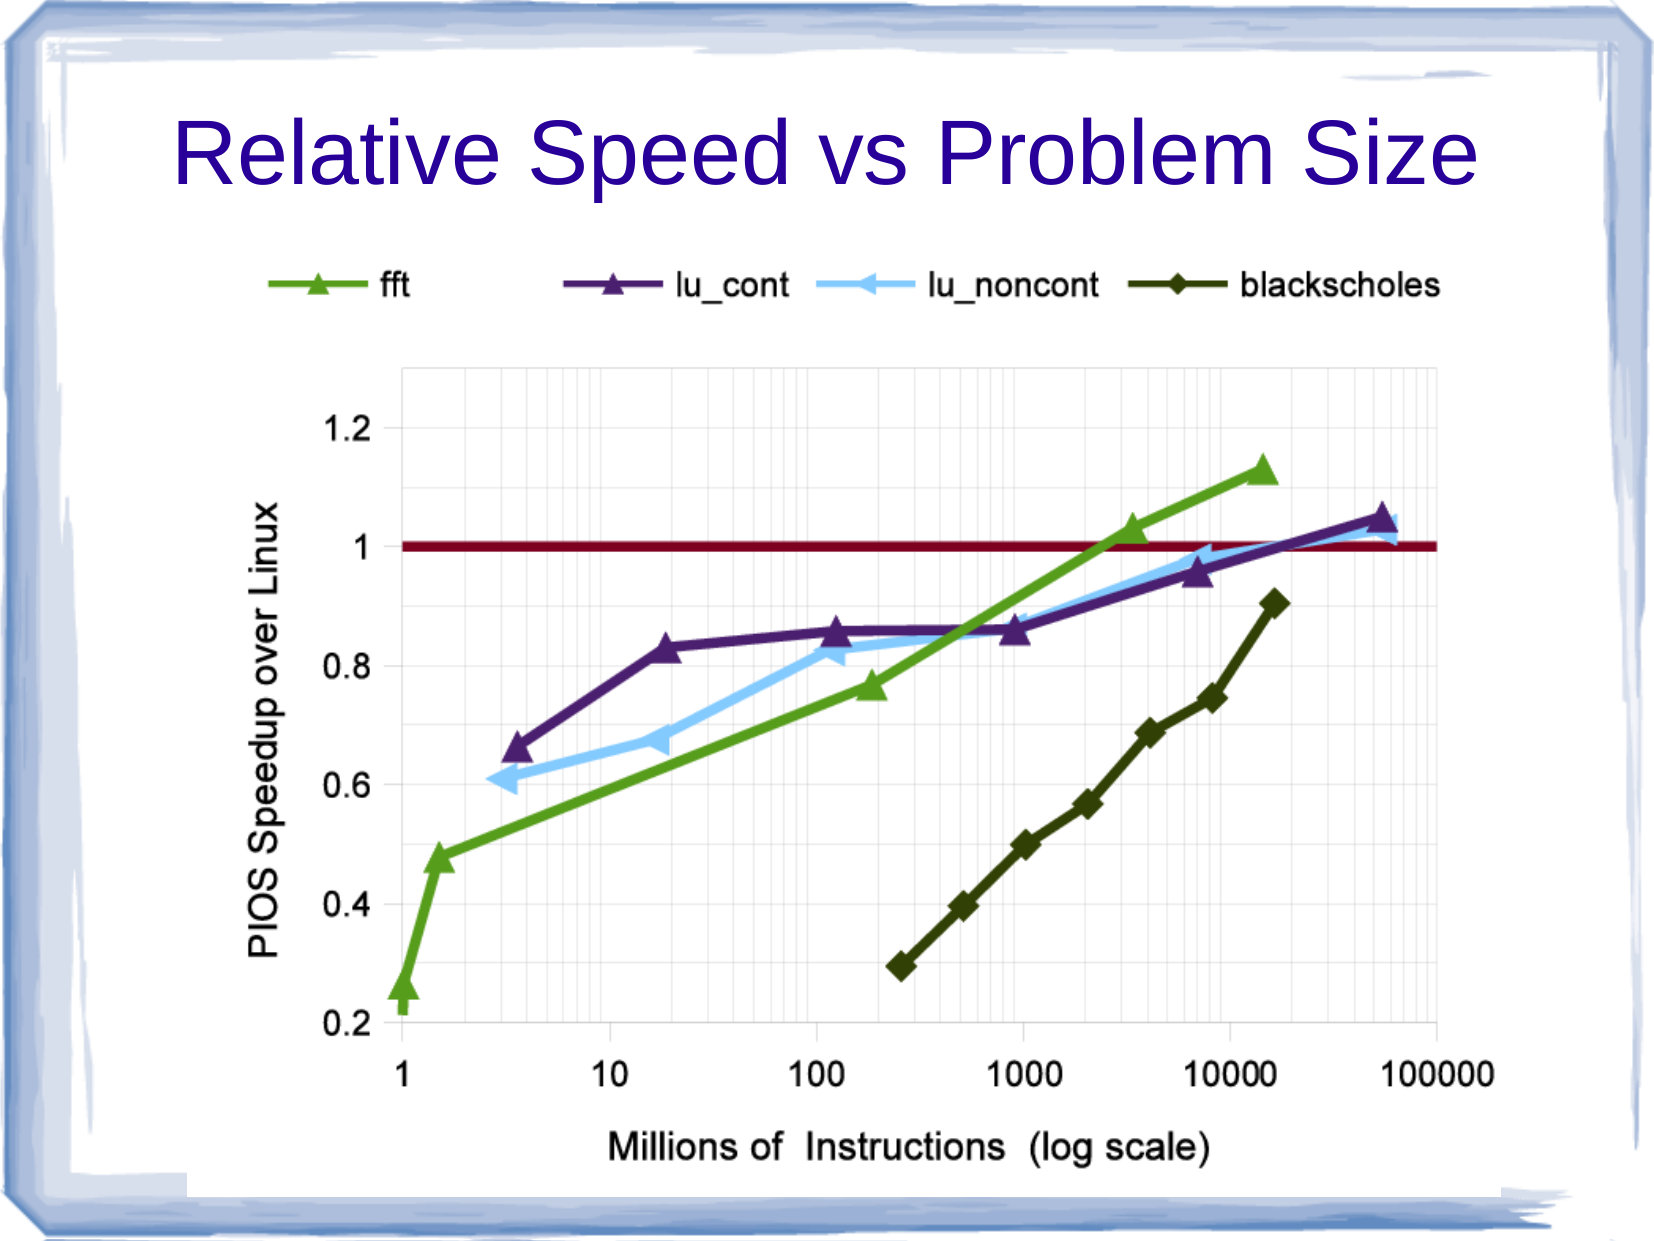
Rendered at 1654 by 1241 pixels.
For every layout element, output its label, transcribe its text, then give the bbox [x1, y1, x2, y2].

picture [0, 0, 1654, 1241]
title Relative Speed vs Problem Size [82, 49, 1571, 257]
